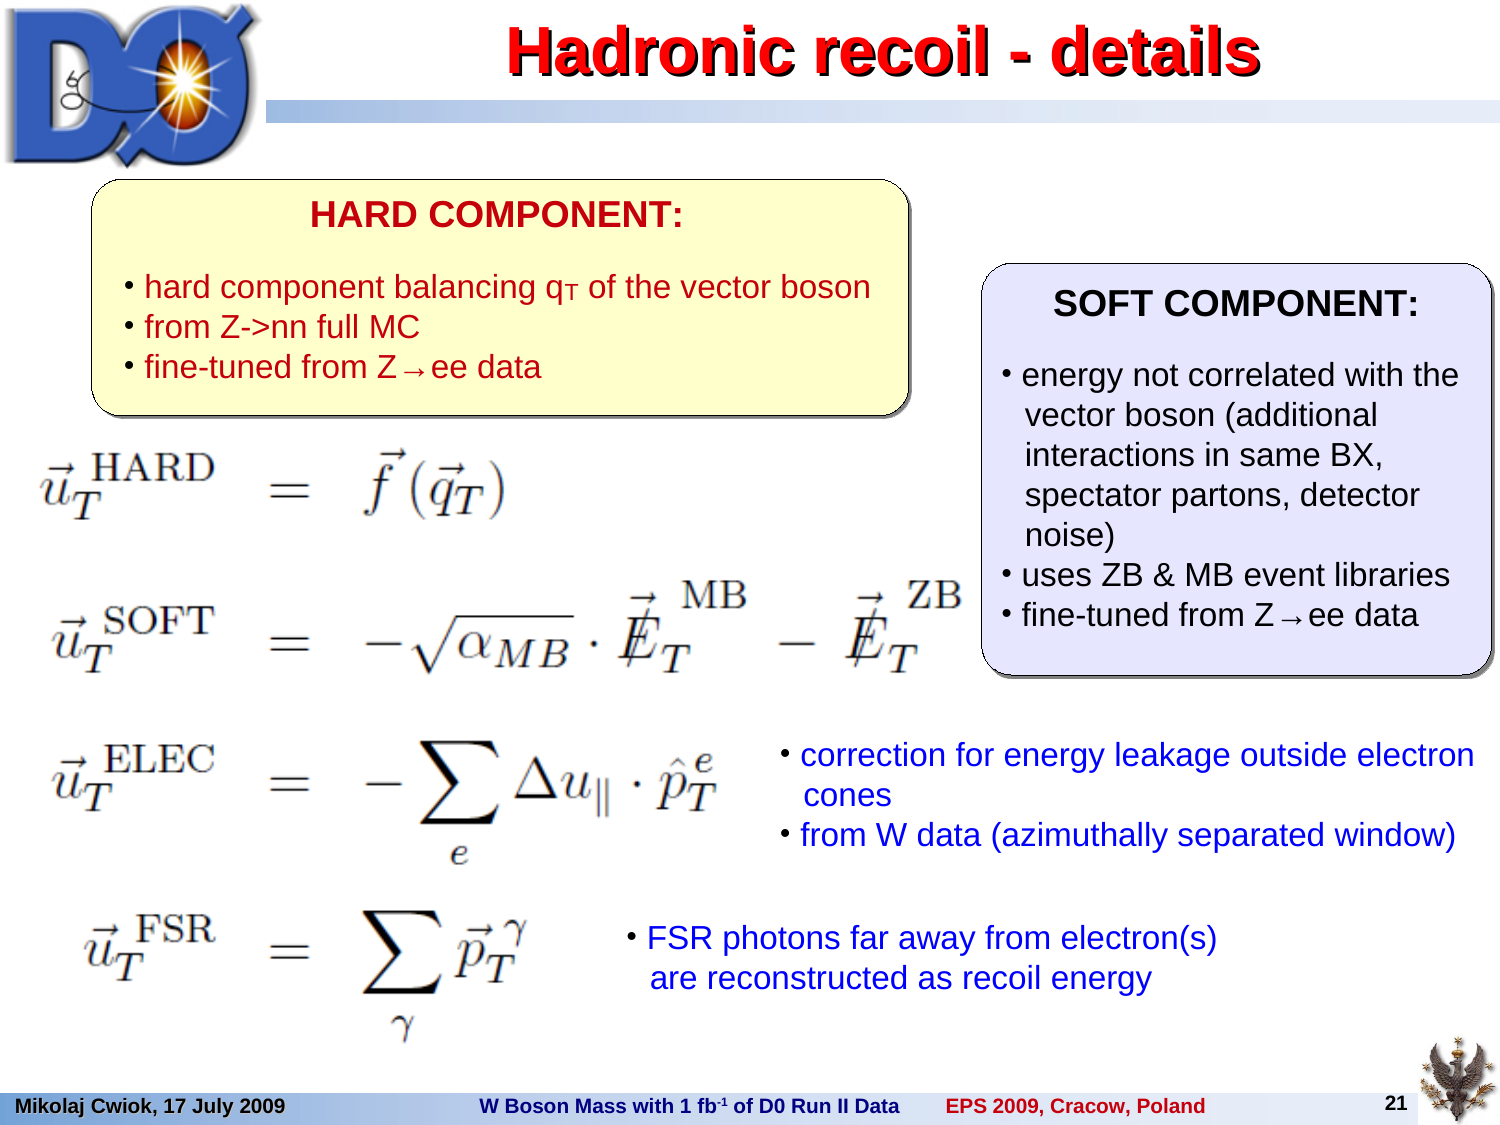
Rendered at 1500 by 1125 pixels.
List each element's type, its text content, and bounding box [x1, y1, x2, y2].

text_box HARD COMPONENT: hard component balancing qT of the vector boson from Z->nn full MC fine-tuned from Z→ee data [108, 182, 897, 401]
text_box SOFT COMPONENT: energy not correlated with the vector boson (additional interactions in same BX, spectator partons, detector noise) uses ZB & MB event libraries fine-tuned from Z→ee data [985, 271, 1498, 641]
text_box correction for energy leakage outside electron cones from W data (azimuthally separated window) [764, 726, 1500, 861]
text_box [91, 182, 909, 416]
title Hadronic recoil - details [266, 7, 1500, 93]
picture [0, 1034, 1500, 1125]
picture [0, 0, 1500, 172]
text_box FSR photons far away from electron(s) are reconstructed as recoil energy [611, 909, 1279, 1024]
picture [22, 424, 988, 1055]
text_box [981, 280, 1492, 676]
text_box [991, 263, 1482, 271]
